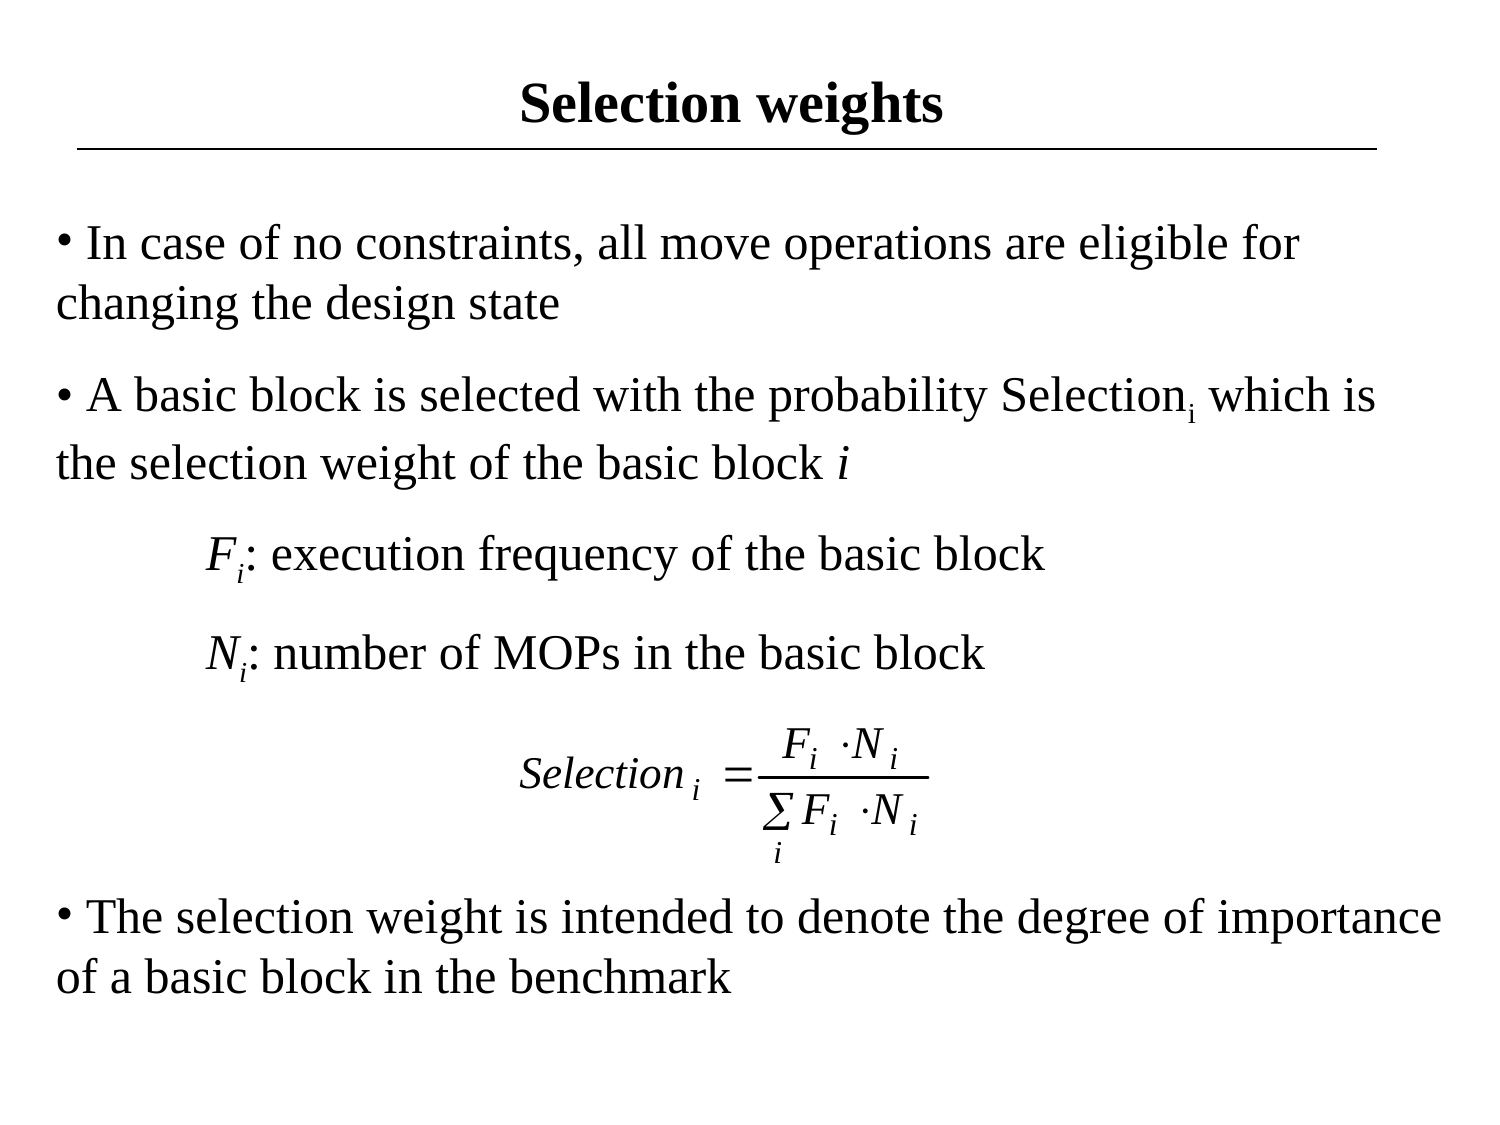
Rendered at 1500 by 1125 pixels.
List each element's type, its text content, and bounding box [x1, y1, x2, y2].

text_box In case of no constraints, all move operations are eligible for changing the design state A basic block is selected with the probability Selectioni which is the selection weight of the basic block i Fi: execution frequency of the basic block Ni: number of MOPs in the basic block [41, 208, 1429, 691]
chart [512, 711, 938, 876]
text_box The selection weight is intended to denote the degree of importance of a basic block in the benchmark [41, 881, 1500, 1006]
title Selection weights [112, 54, 1353, 144]
